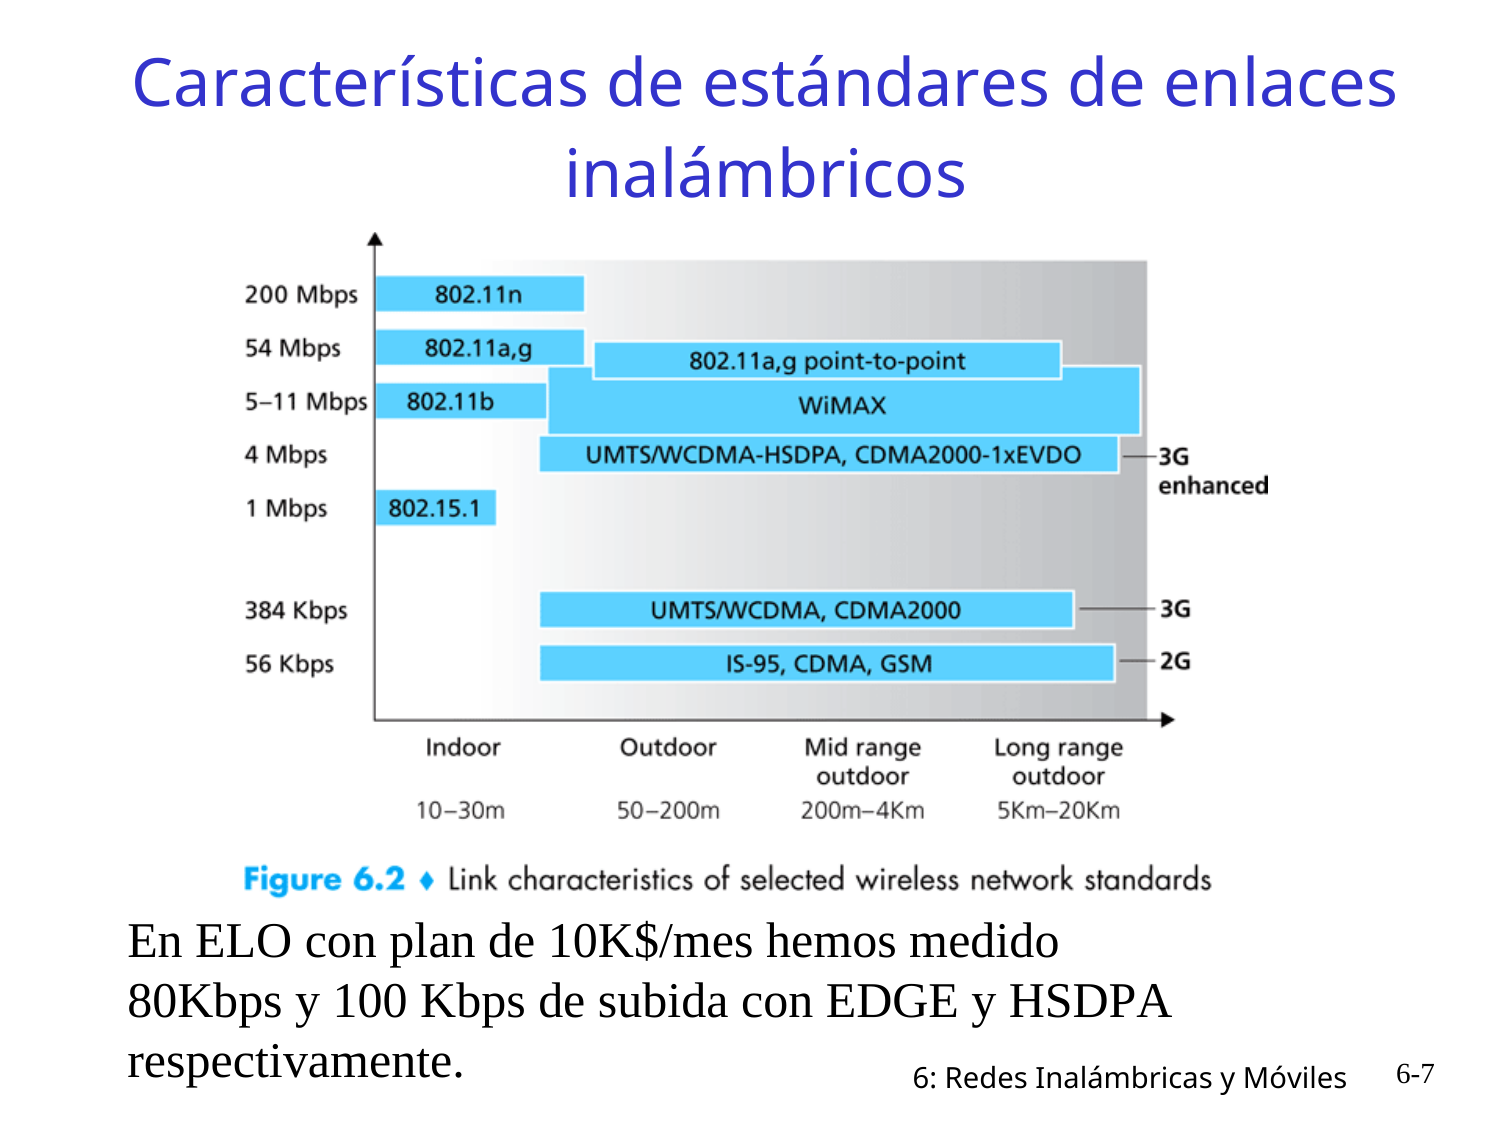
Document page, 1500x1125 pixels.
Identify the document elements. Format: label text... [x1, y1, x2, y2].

text_box En ELO con plan de 10K$/mes hemos medido 80Kbps y 100 Kbps de subida con EDGE y HSDPA respectivamente. [112, 900, 1338, 1095]
picture [243, 232, 1268, 900]
title Características de estándares de enlaces inalámbricos [82, 32, 1450, 220]
